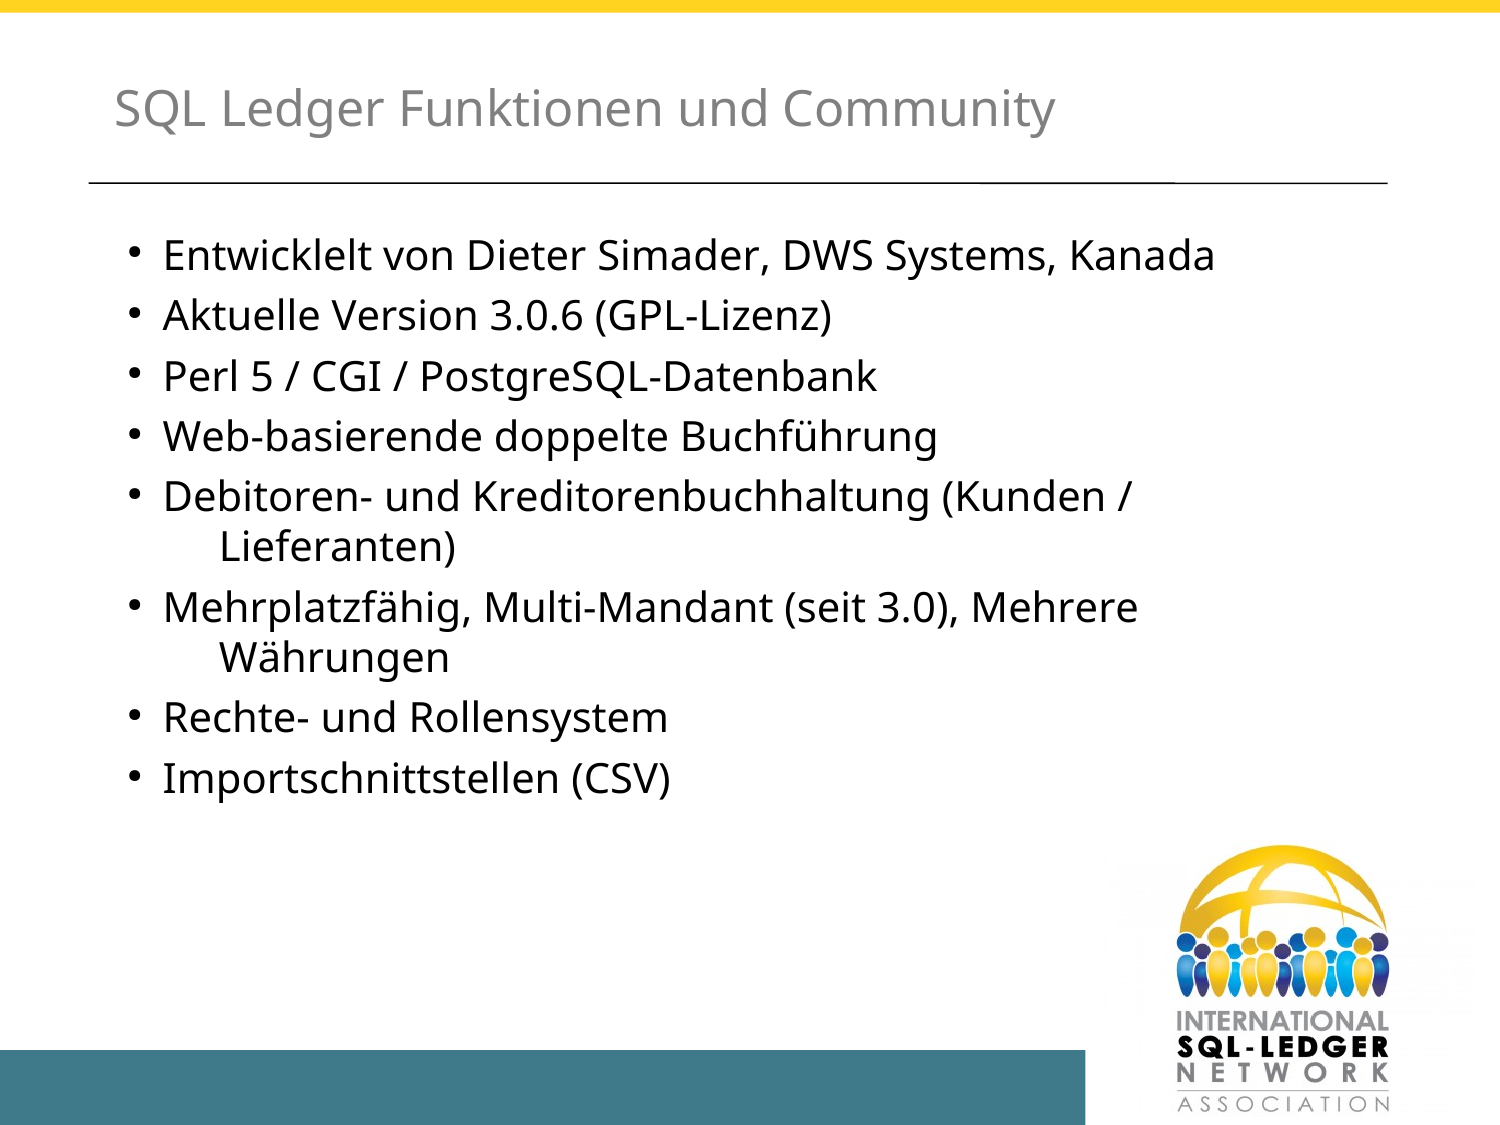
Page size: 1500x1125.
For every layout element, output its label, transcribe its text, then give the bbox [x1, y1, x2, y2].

title SQL Ledger Funktionen und Community [99, 37, 1387, 177]
list Entwicklelt von Dieter Simader, DWS Systems, Kanada Aktuelle Version 3.0.6 (GPL-Lizenz) Perl 5 / CGI / PostgreSQL-Datenbank Web-basierende doppelte Buchführung Debitoren- und Kreditorenbuchhaltung (Kunden / Lieferanten) Mehrplatzfähig, Multi-Mandant (seit 3.0), Mehrere Währungen Rechte- und Rollensystem Importschnittstellen (CSV) [112, 220, 1387, 970]
picture [1092, 839, 1475, 1117]
